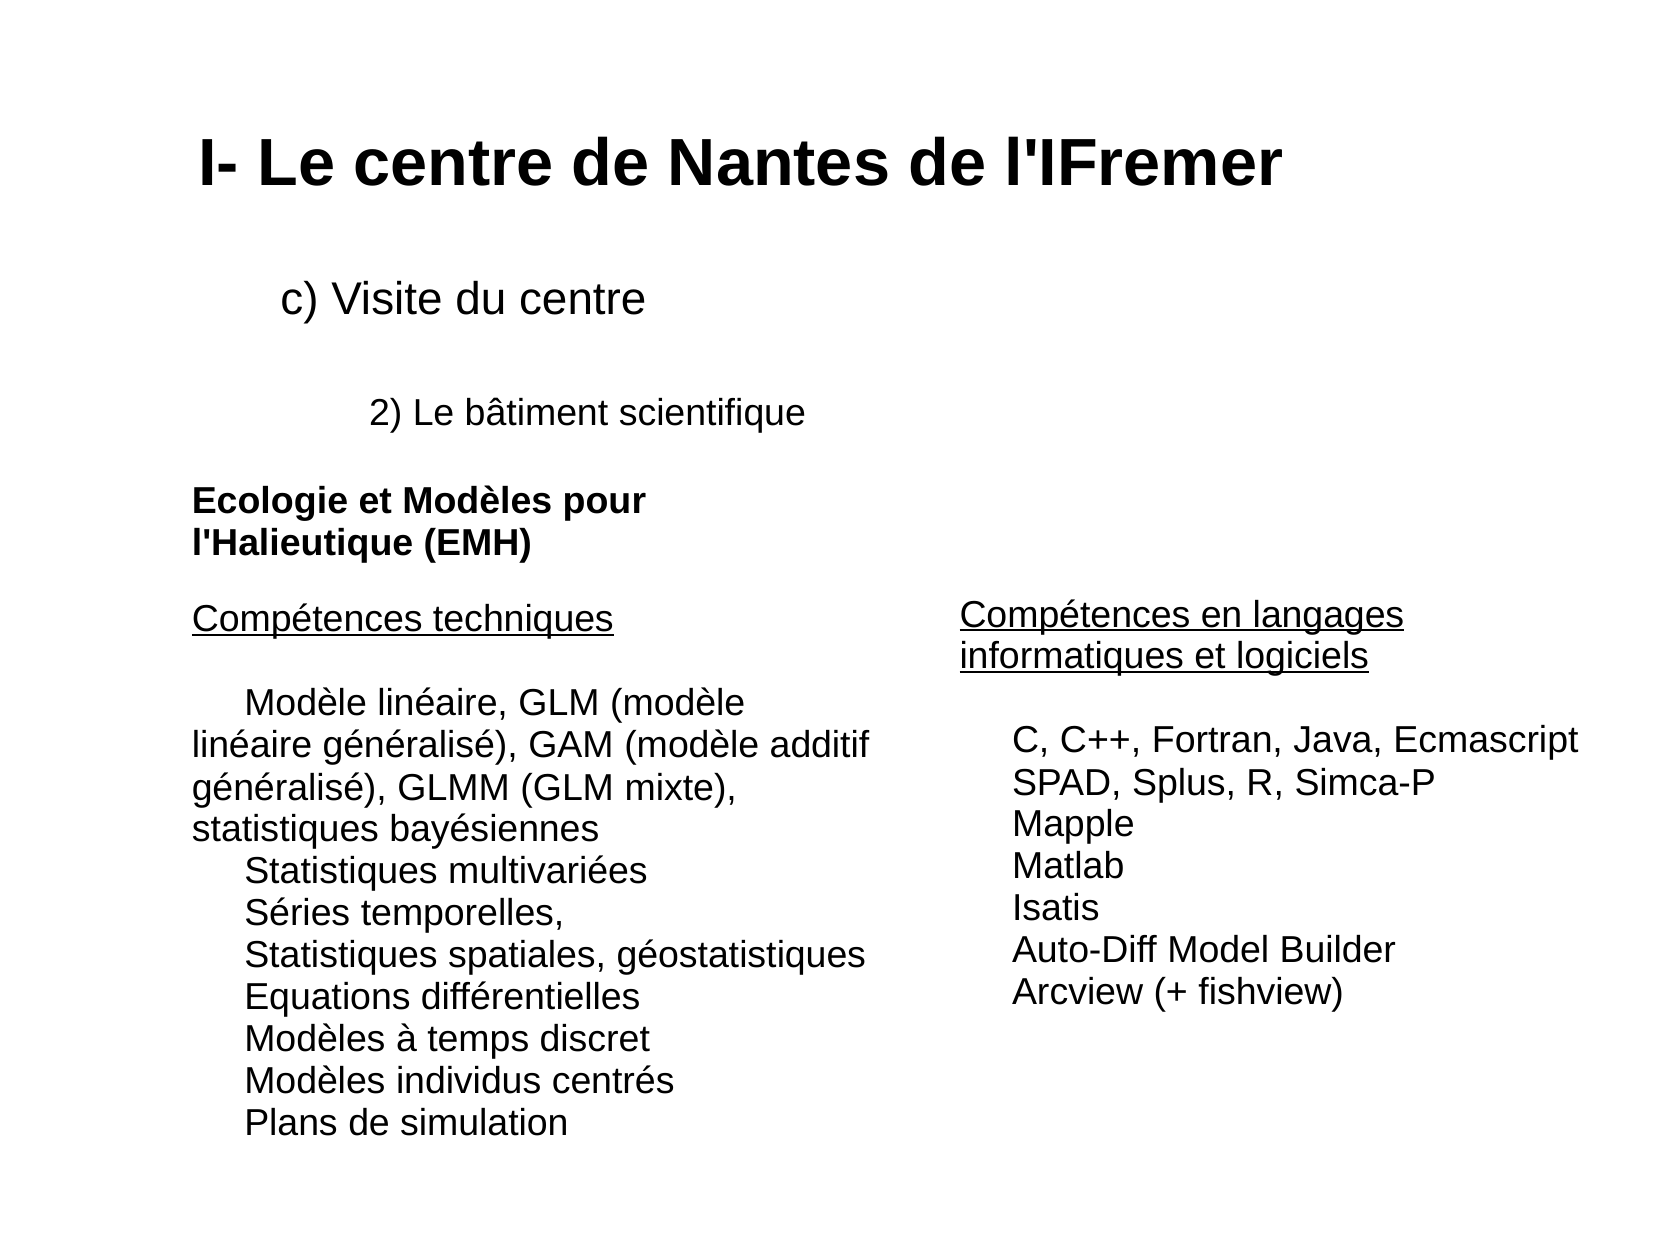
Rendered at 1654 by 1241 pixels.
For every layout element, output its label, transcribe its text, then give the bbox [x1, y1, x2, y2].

text_box I- Le centre de Nantes de l'IFremer [183, 117, 1300, 207]
text_box 2) Le bâtiment scientifique [354, 383, 1034, 441]
text_box Compétences en langages informatiques et logiciels C, C++, Fortran, Java, Ecmascript SPAD, Splus, R, Simca-P Mapple Matlab Isatis Auto-Diff Model Builder Arcview (+ fishview) [944, 543, 1595, 1063]
text_box Ecologie et Modèles pour l'Halieutique (EMH) [177, 472, 827, 574]
text_box c) Visite du centre [265, 265, 975, 332]
text_box Compétences techniques Modèle linéaire, GLM (modèle linéaire généralisé), GAM (modèle additif généralisé), GLMM (GLM mixte), statistiques bayésiennes Statistiques multivariées Séries temporelles, Statistiques spatiales, géostatistiques Equations différentielles Modèles à temps discret Modèles individus centrés Plans de simulation [177, 590, 886, 1241]
